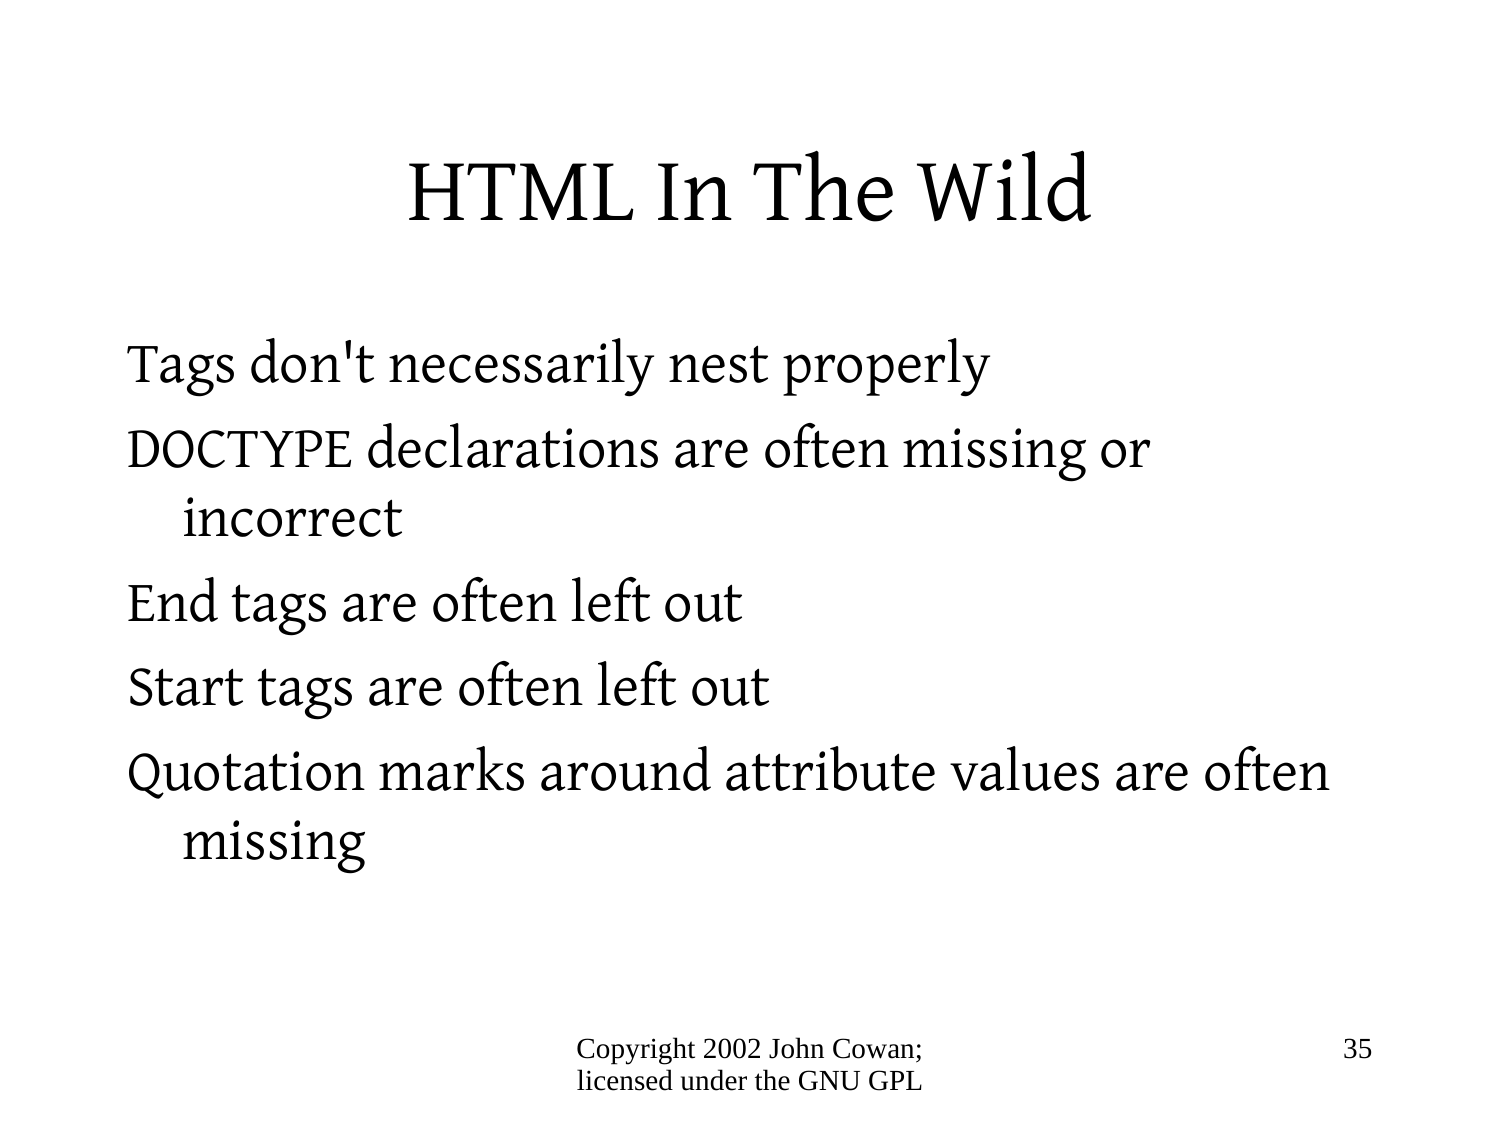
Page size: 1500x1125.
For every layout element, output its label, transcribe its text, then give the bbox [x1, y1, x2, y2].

title HTML In The Wild [112, 99, 1388, 288]
list Tags don't necessarily nest properly DOCTYPE declarations are often missing or incorrect End tags are often left out Start tags are often left out Quotation marks around attribute values are often missing [112, 324, 1388, 1000]
text_box Copyright 2002 John Cowan; licensed under the GNU GPL [512, 1025, 988, 1107]
text_box 35 [1074, 1025, 1388, 1074]
